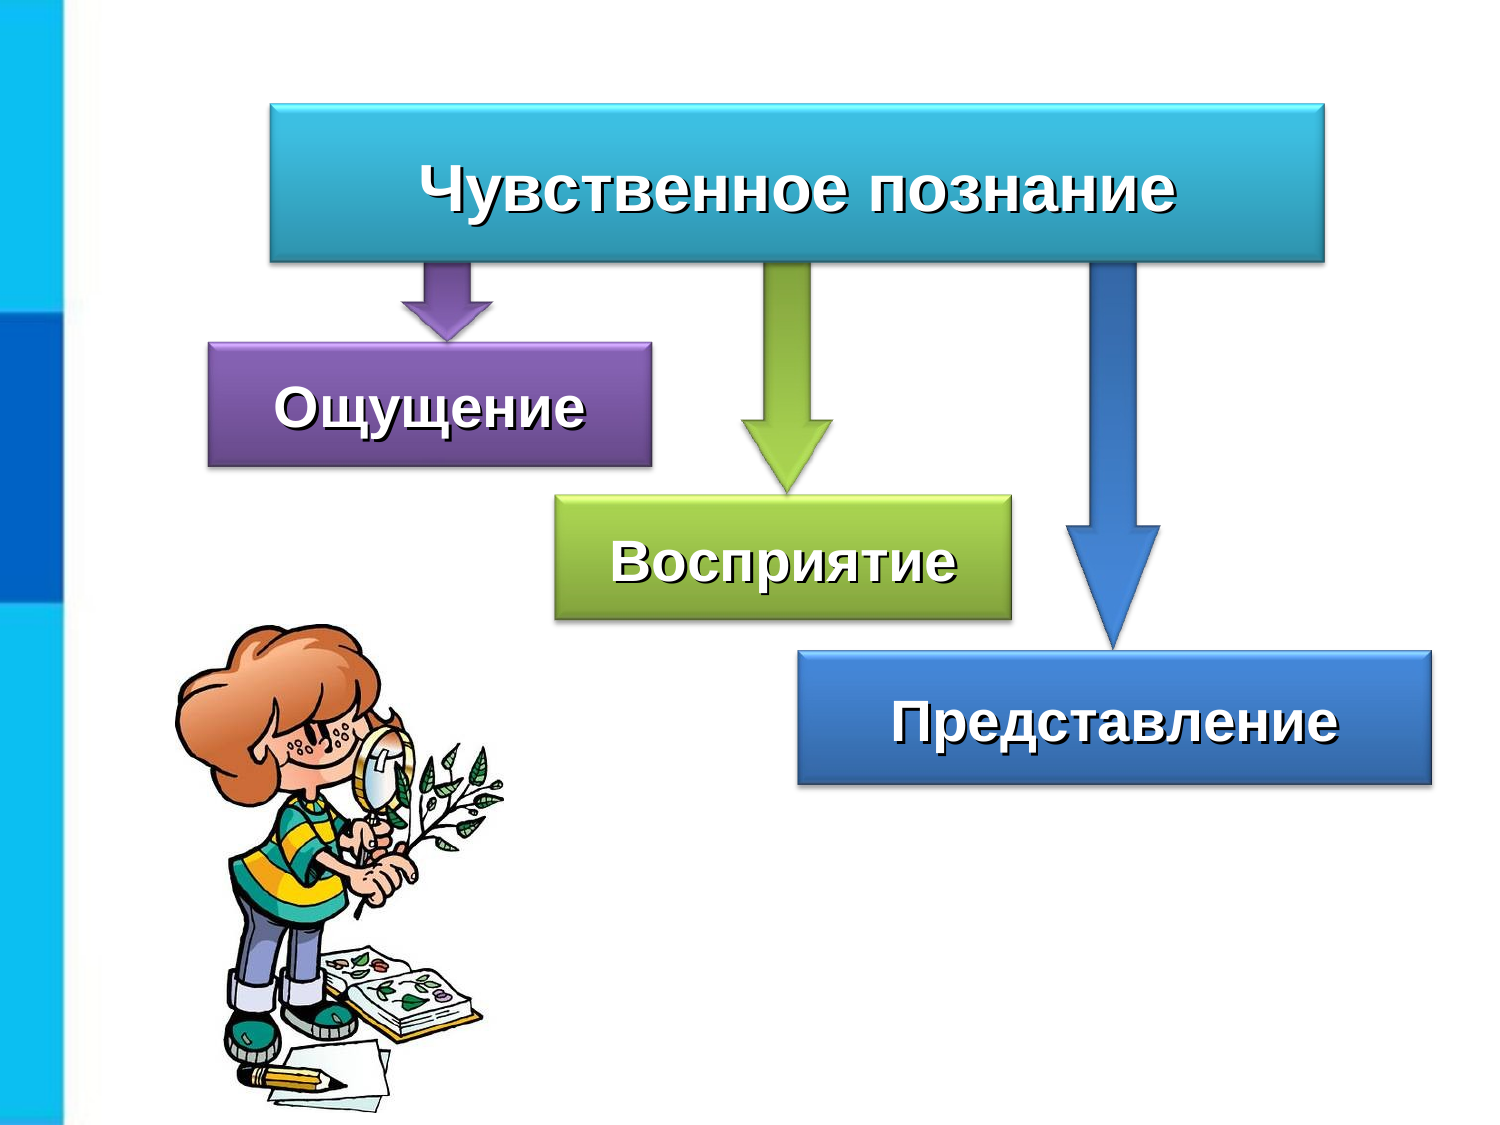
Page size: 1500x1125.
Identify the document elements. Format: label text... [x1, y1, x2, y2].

text_box Чувственное познание [272, 105, 1324, 264]
picture [0, 0, 1500, 1125]
text_box Ощущение [208, 342, 652, 467]
text_box Представление [799, 651, 1431, 785]
text_box Восприятие [556, 496, 1011, 620]
